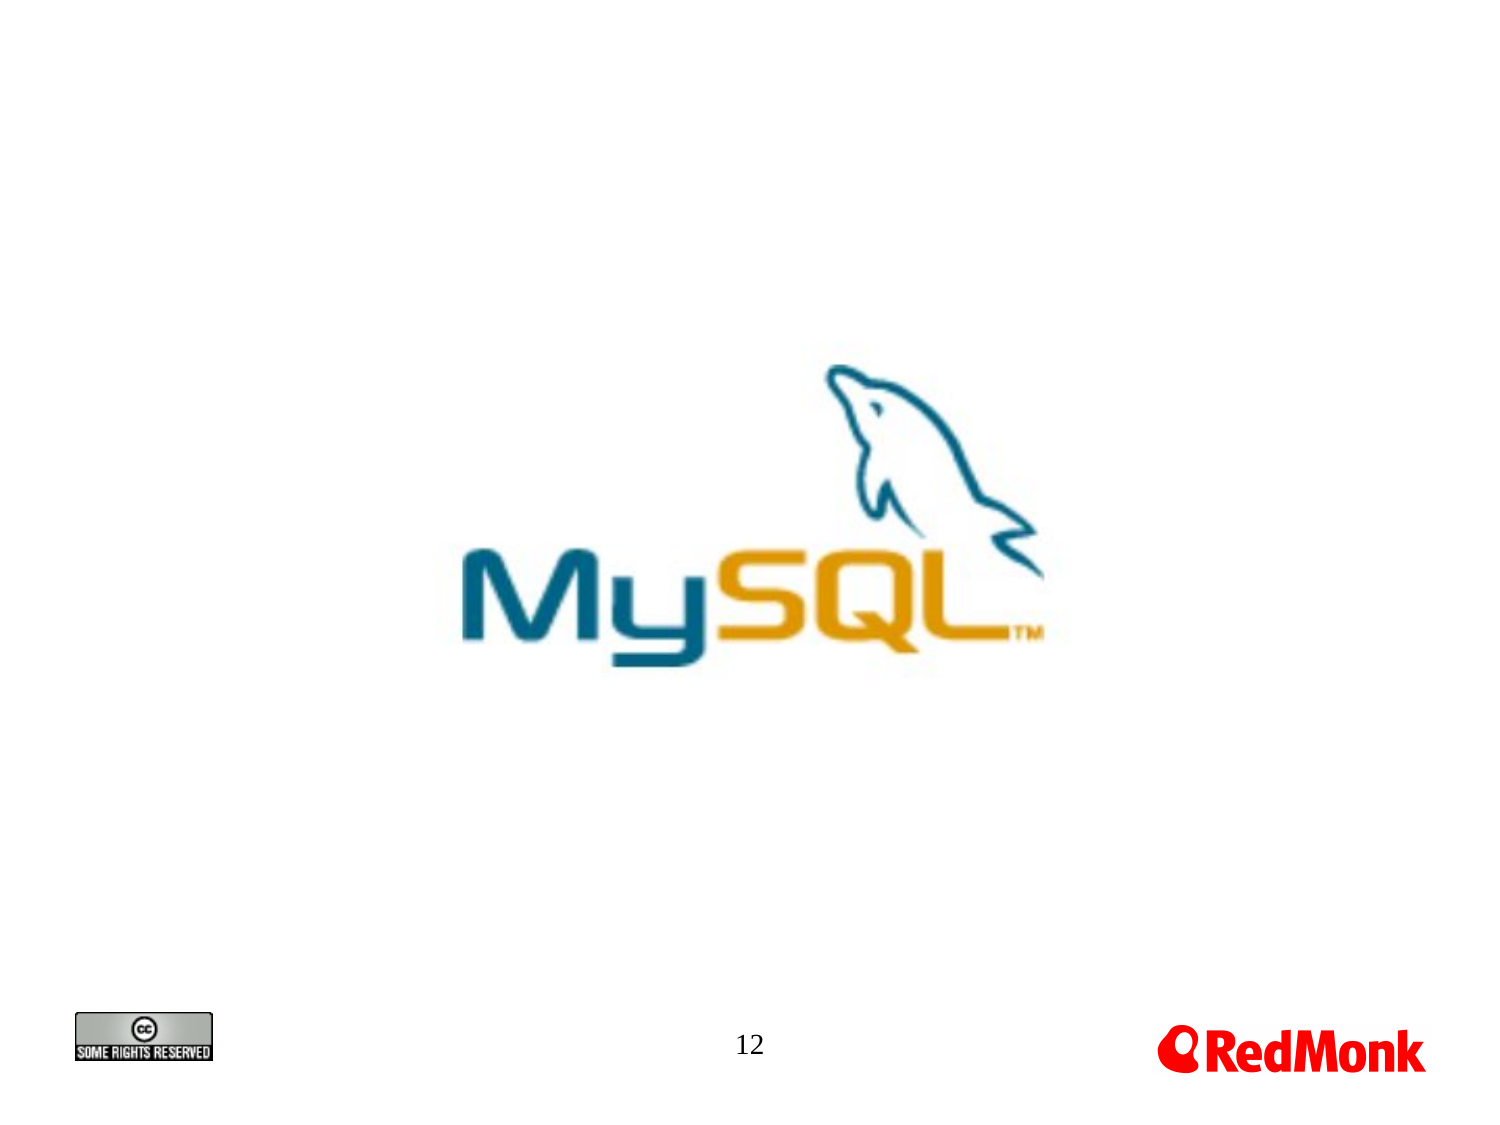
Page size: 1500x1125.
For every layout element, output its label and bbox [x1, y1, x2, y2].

picture [75, 1012, 213, 1061]
picture [1151, 1023, 1433, 1075]
picture [436, 311, 1074, 705]
